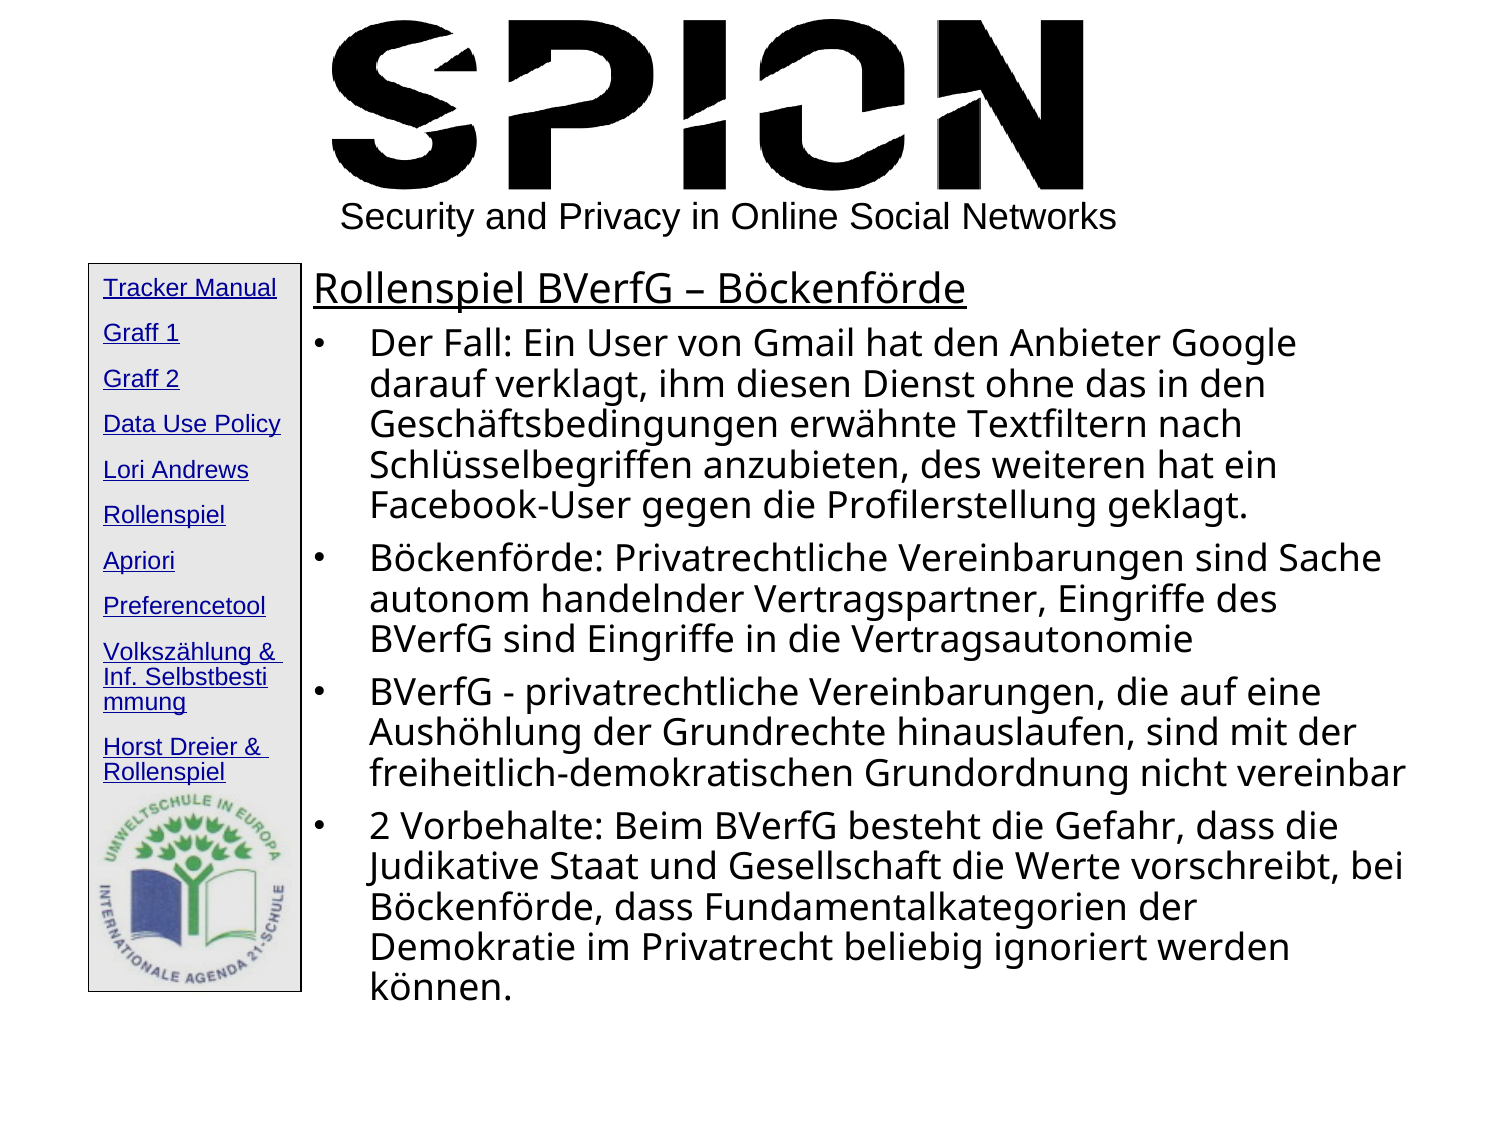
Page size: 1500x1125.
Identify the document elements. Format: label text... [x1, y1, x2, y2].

picture [324, 0, 1093, 208]
picture [88, 992, 293, 996]
list Rollenspiel BVerfG – Böckenförde Der Fall: Ein User von Gmail hat den Anbieter Google darauf verklagt, ihm diesen Dienst ohne das in den Geschäftsbedingungen erwähnte Textfiltern nach Schlüsselbegriffen anzubieten, des weiteren hat ein Facebook-User gegen die Profilerstellung geklagt. Böckenförde: Privatrechtliche Vereinbarungen sind Sache autonom handelnder Vertragspartner, Eingriffe des BVerfG sind Eingriffe in die Vertragsautonomie BVerfG - privatrechtliche Vereinbarungen, die auf eine Aushöhlung der Grundrechte hinauslaufen, sind mit der freiheitlich-demokratischen Grundordnung nicht vereinbar 2 Vorbehalte: Beim BVerfG besteht die Gefahr, dass die Judikative Staat und Gesellschaft die Werte vorschreibt, bei Böckenförde, dass Fundamentalkategorien der Demokratie im Privatrecht beliebig ignoriert werden können. [312, 267, 1411, 1026]
